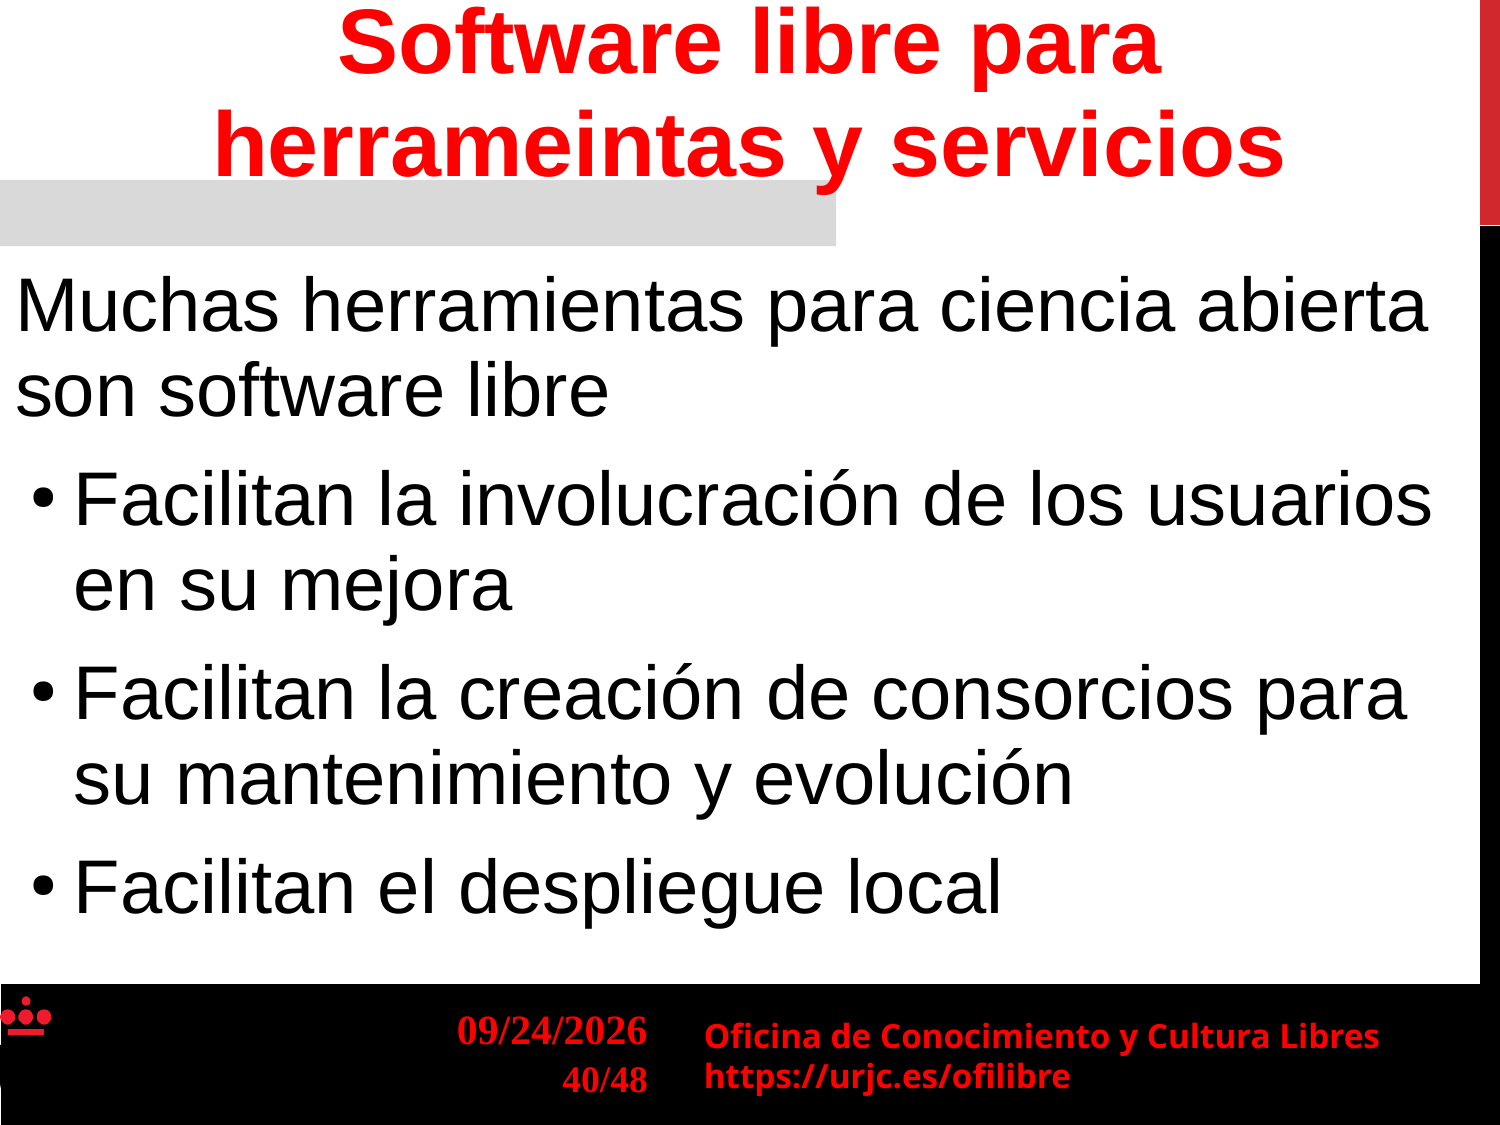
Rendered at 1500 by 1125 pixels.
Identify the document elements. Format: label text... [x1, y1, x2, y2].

list Muchas herramientas para ciencia abierta son software libre Facilitan la involucración de los usuarios en su mejora Facilitan la creación de consorcios para su mantenimiento y evolución Facilitan el despliegue local [15, 263, 1486, 931]
title Software libre para herrameintas y servicios [75, 0, 1425, 197]
